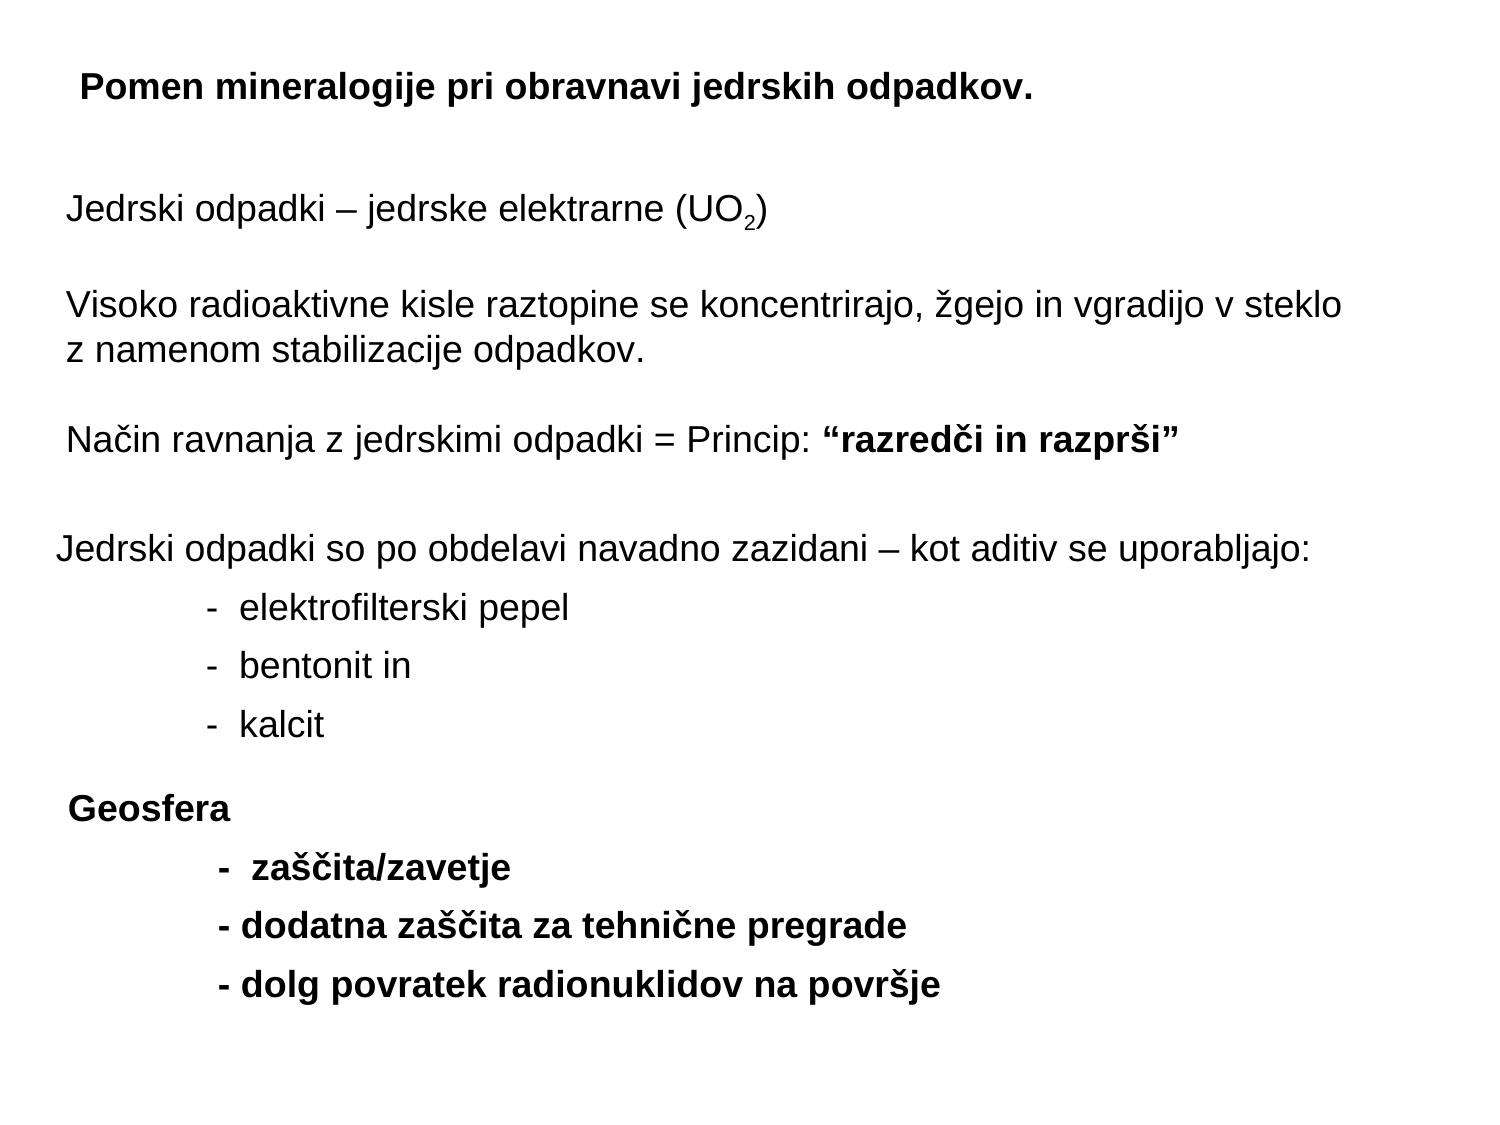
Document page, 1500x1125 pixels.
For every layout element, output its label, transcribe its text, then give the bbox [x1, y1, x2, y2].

text_box Pomen mineralogije pri obravnavi jedrskih odpadkov. [64, 54, 1436, 116]
text_box Jedrski odpadki – jedrske elektrarne (UO2) Visoko radioaktivne kisle raztopine se koncentrirajo, žgejo in vgradijo v steklo z namenom stabilizacije odpadkov. Način ravnanja z jedrskimi odpadki = Princip: “razredči in razprši” [51, 175, 1369, 468]
text_box Geosfera - zaščita/zavetje - dodatna zaščita za tehnične pregrade - dolg povratek radionuklidov na površje [53, 763, 1400, 1013]
text_box Jedrski odpadki so po obdelavi navadno zazidani – kot aditiv se uporabljajo: - elektrofilterski pepel - bentonit in - kalcit [41, 503, 1388, 753]
